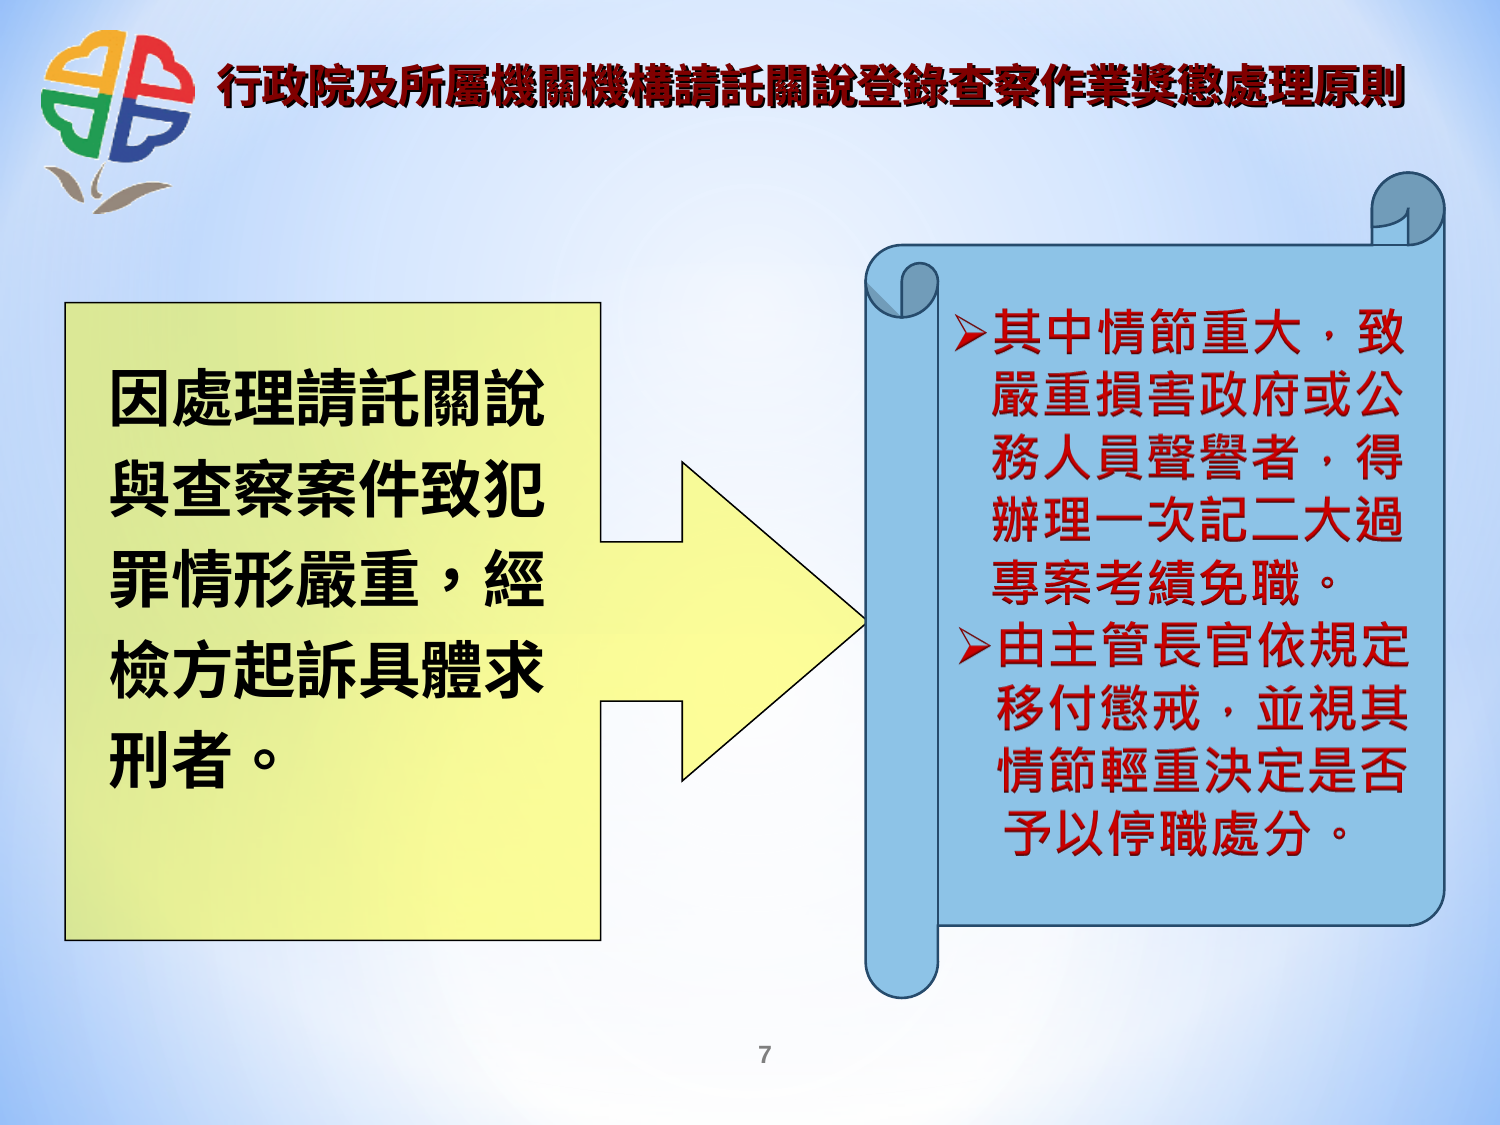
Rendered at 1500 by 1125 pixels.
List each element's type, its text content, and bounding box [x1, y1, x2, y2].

text_box [65, 172, 1445, 998]
text_box <編號> [615, 1023, 916, 1084]
picture [0, 0, 1500, 1125]
text_box 因處理請託關說 與查察案件致犯 罪情形嚴重，經 檢方起訴具體求 刑者。 [93, 351, 597, 882]
title 行政院及所屬機關機構請託關說登錄查察作業獎懲處理原則 [195, 48, 1483, 197]
